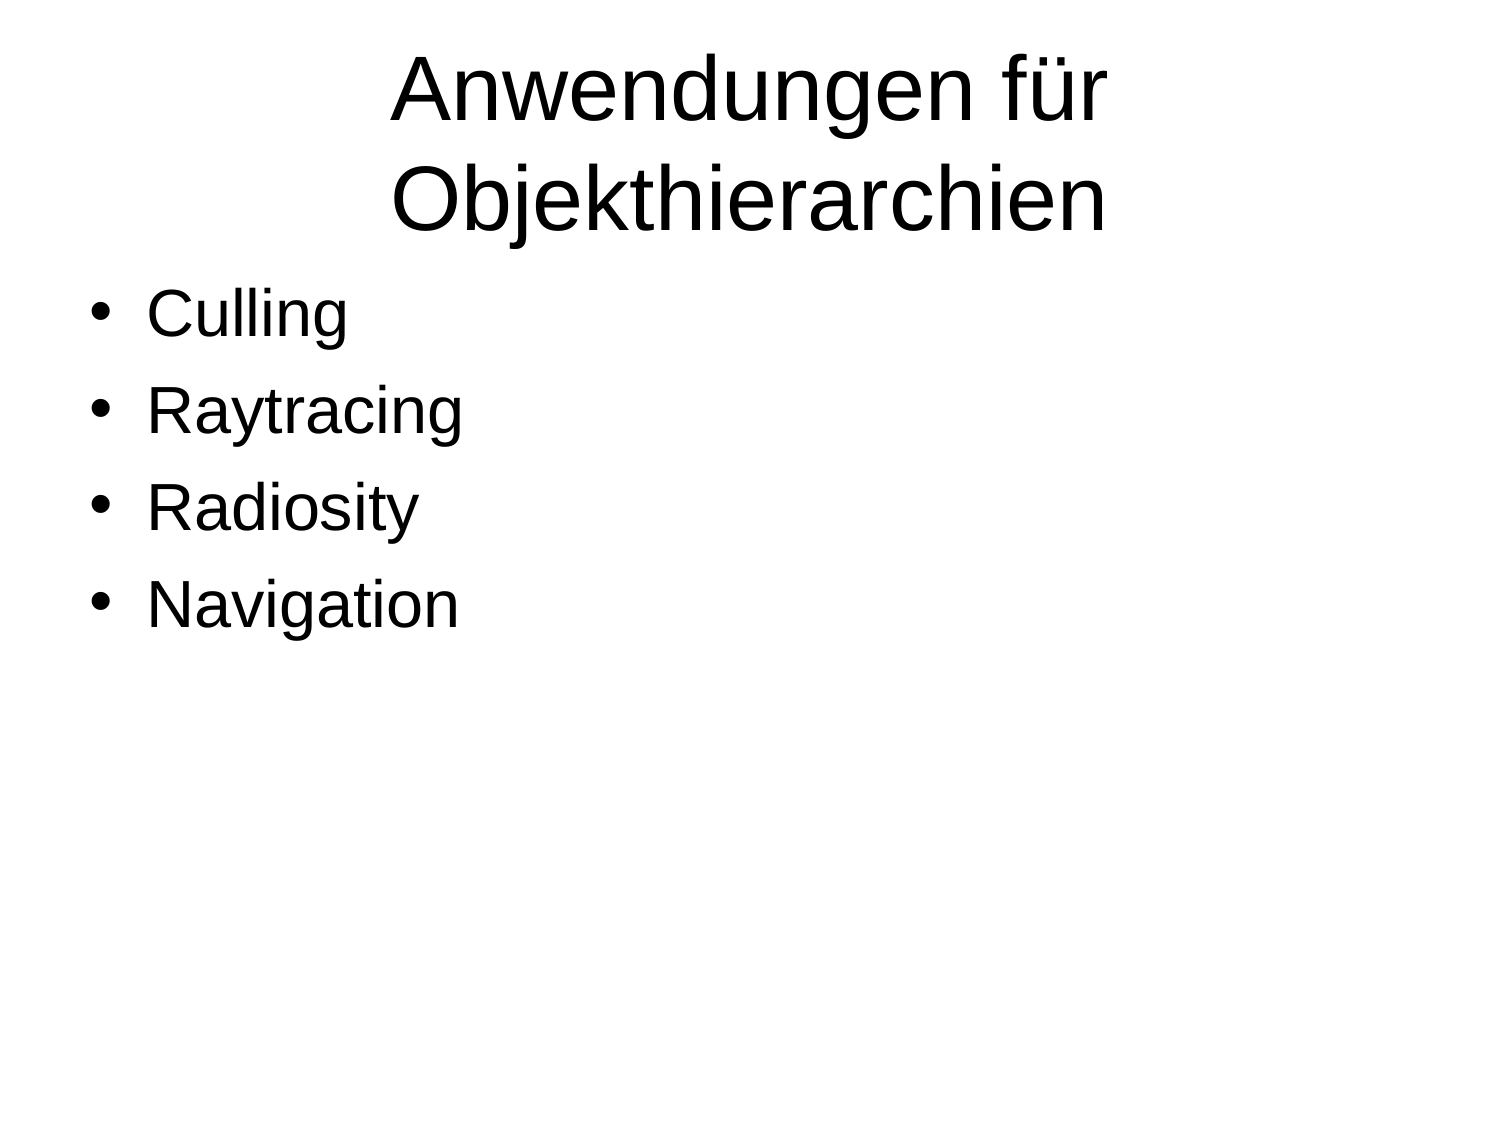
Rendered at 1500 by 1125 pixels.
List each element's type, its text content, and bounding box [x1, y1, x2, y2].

list Culling Raytracing Radiosity Navigation [75, 262, 1426, 1006]
title Anwendungen für Objekthierarchien [75, 21, 1426, 257]
